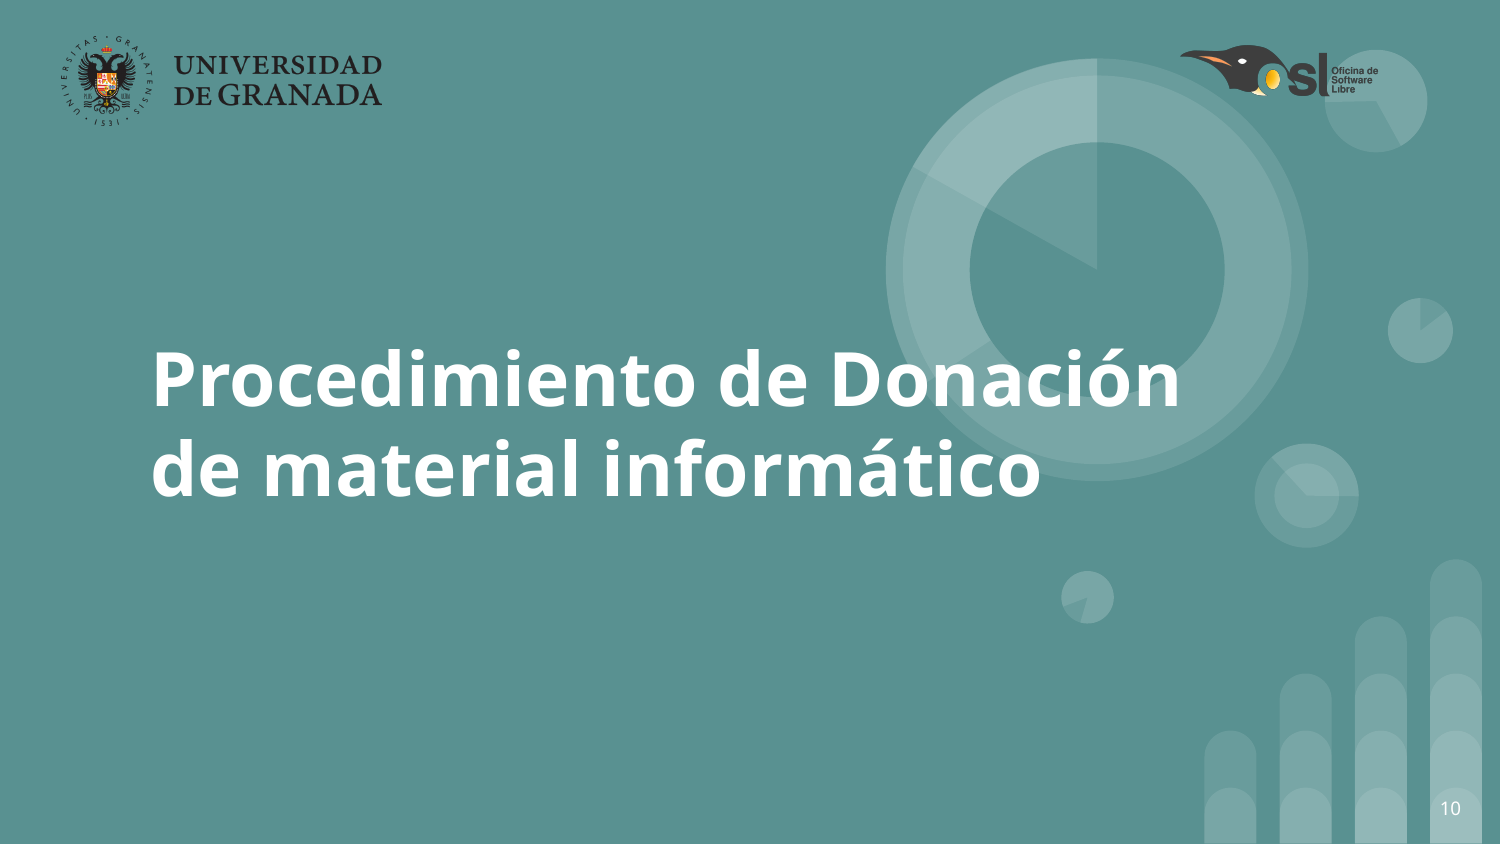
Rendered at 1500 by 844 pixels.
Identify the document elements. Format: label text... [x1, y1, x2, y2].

picture [1176, 25, 1404, 115]
title Procedimiento de Donación de material informático [135, 268, 1264, 576]
slide_number <número> [1386, 777, 1477, 842]
picture [61, 36, 382, 126]
